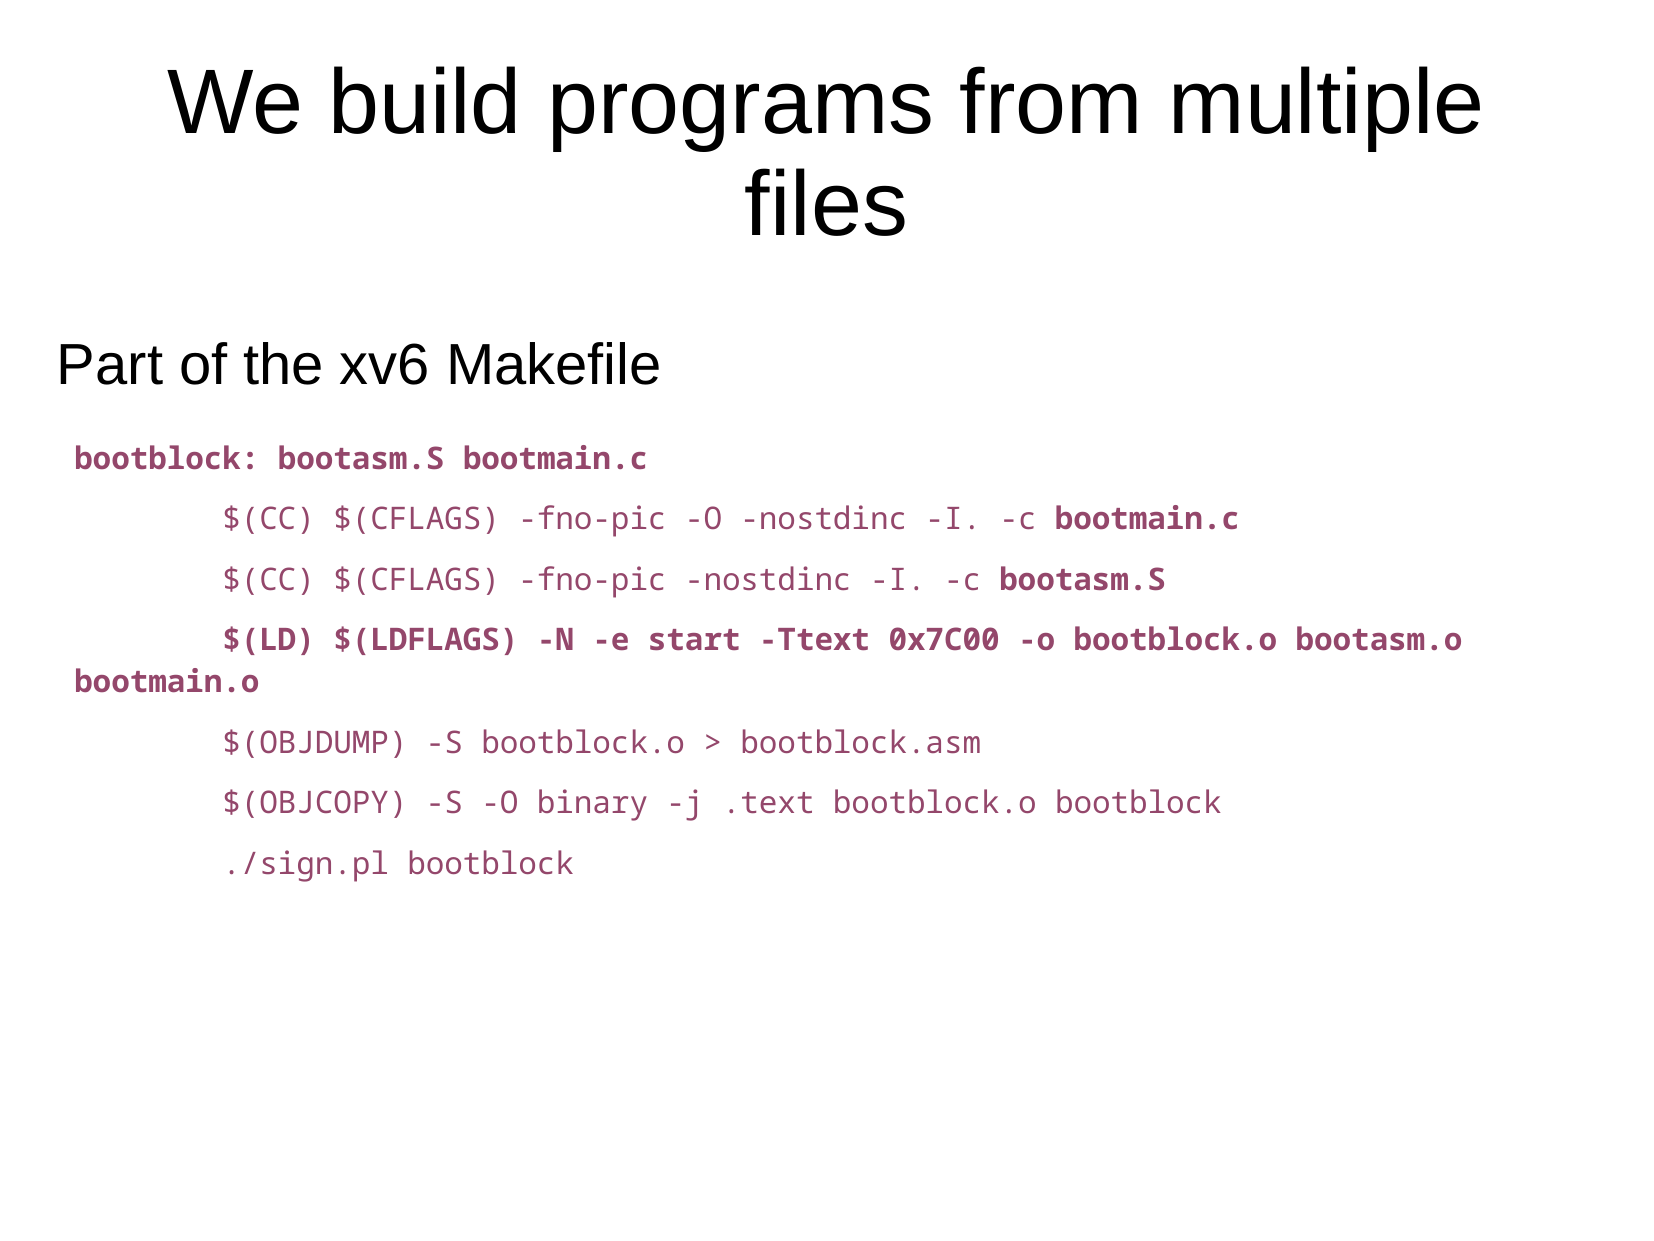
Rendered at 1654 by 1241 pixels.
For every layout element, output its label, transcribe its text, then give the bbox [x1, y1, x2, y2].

text_box Part of the xv6 Makefile [56, 300, 1654, 638]
title We build programs from multiple files [82, 49, 1571, 257]
list bootblock: bootasm.S bootmain.c $(CC) $(CFLAGS) -fno-pic -O -nostdinc -I. -c bootmain.c $(CC) $(CFLAGS) -fno-pic -nostdinc -I. -c bootasm.S $(LD) $(LDFLAGS) -N -e start -Ttext 0x7C00 -o bootblock.o bootasm.o bootmain.o $(OBJDUMP) -S bootblock.o > bootblock.asm $(OBJCOPY) -S -O binary -j .text bootblock.o bootblock ./sign.pl bootblock [74, 638, 1613, 886]
